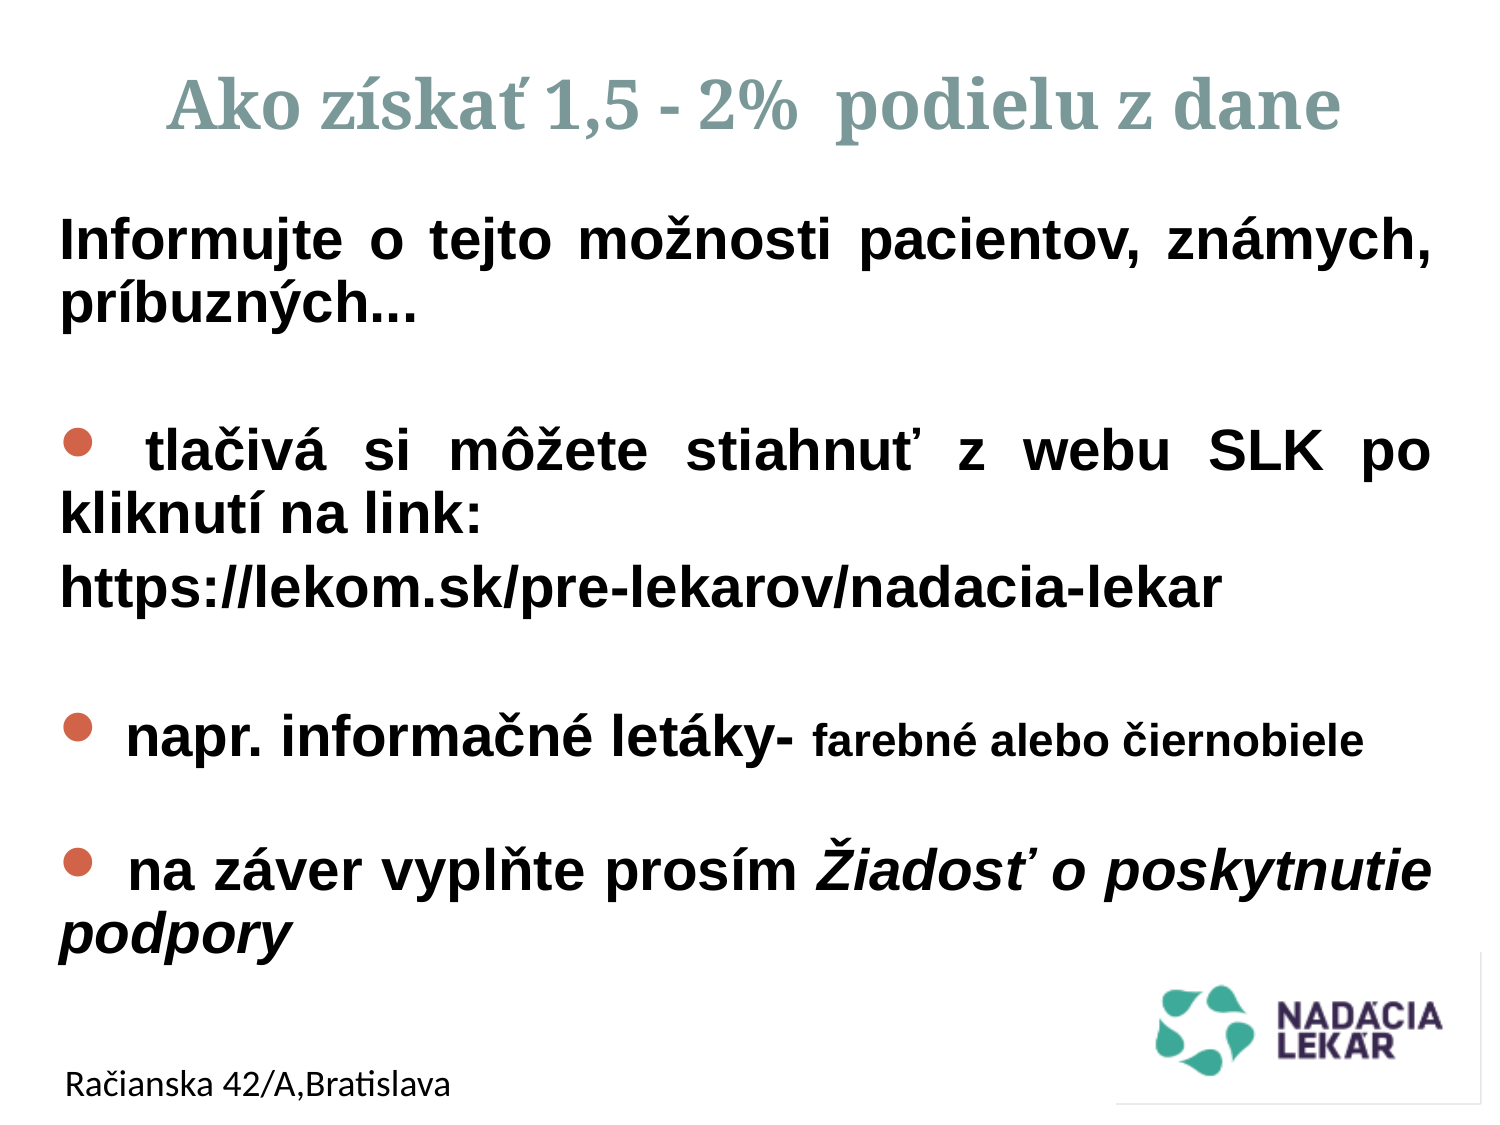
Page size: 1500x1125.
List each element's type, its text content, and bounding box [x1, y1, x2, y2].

title Ako získať 1,5 - 2% podielu z dane [54, 62, 1455, 187]
picture [1116, 952, 1483, 1106]
list Informujte o tejto možnosti pacientov, známych, príbuzných... tlačivá si môžete stiahnuť z webu SLK po kliknutí na link: https://lekom.sk/pre-lekarov/nadacia-lekar napr. informačné letáky- farebné alebo čiernobiele na záver vyplňte prosím Žiadosť o poskytnutie podpory [44, 202, 1483, 1001]
text_box Račianska 42/A,Bratislava [50, 1051, 638, 1112]
